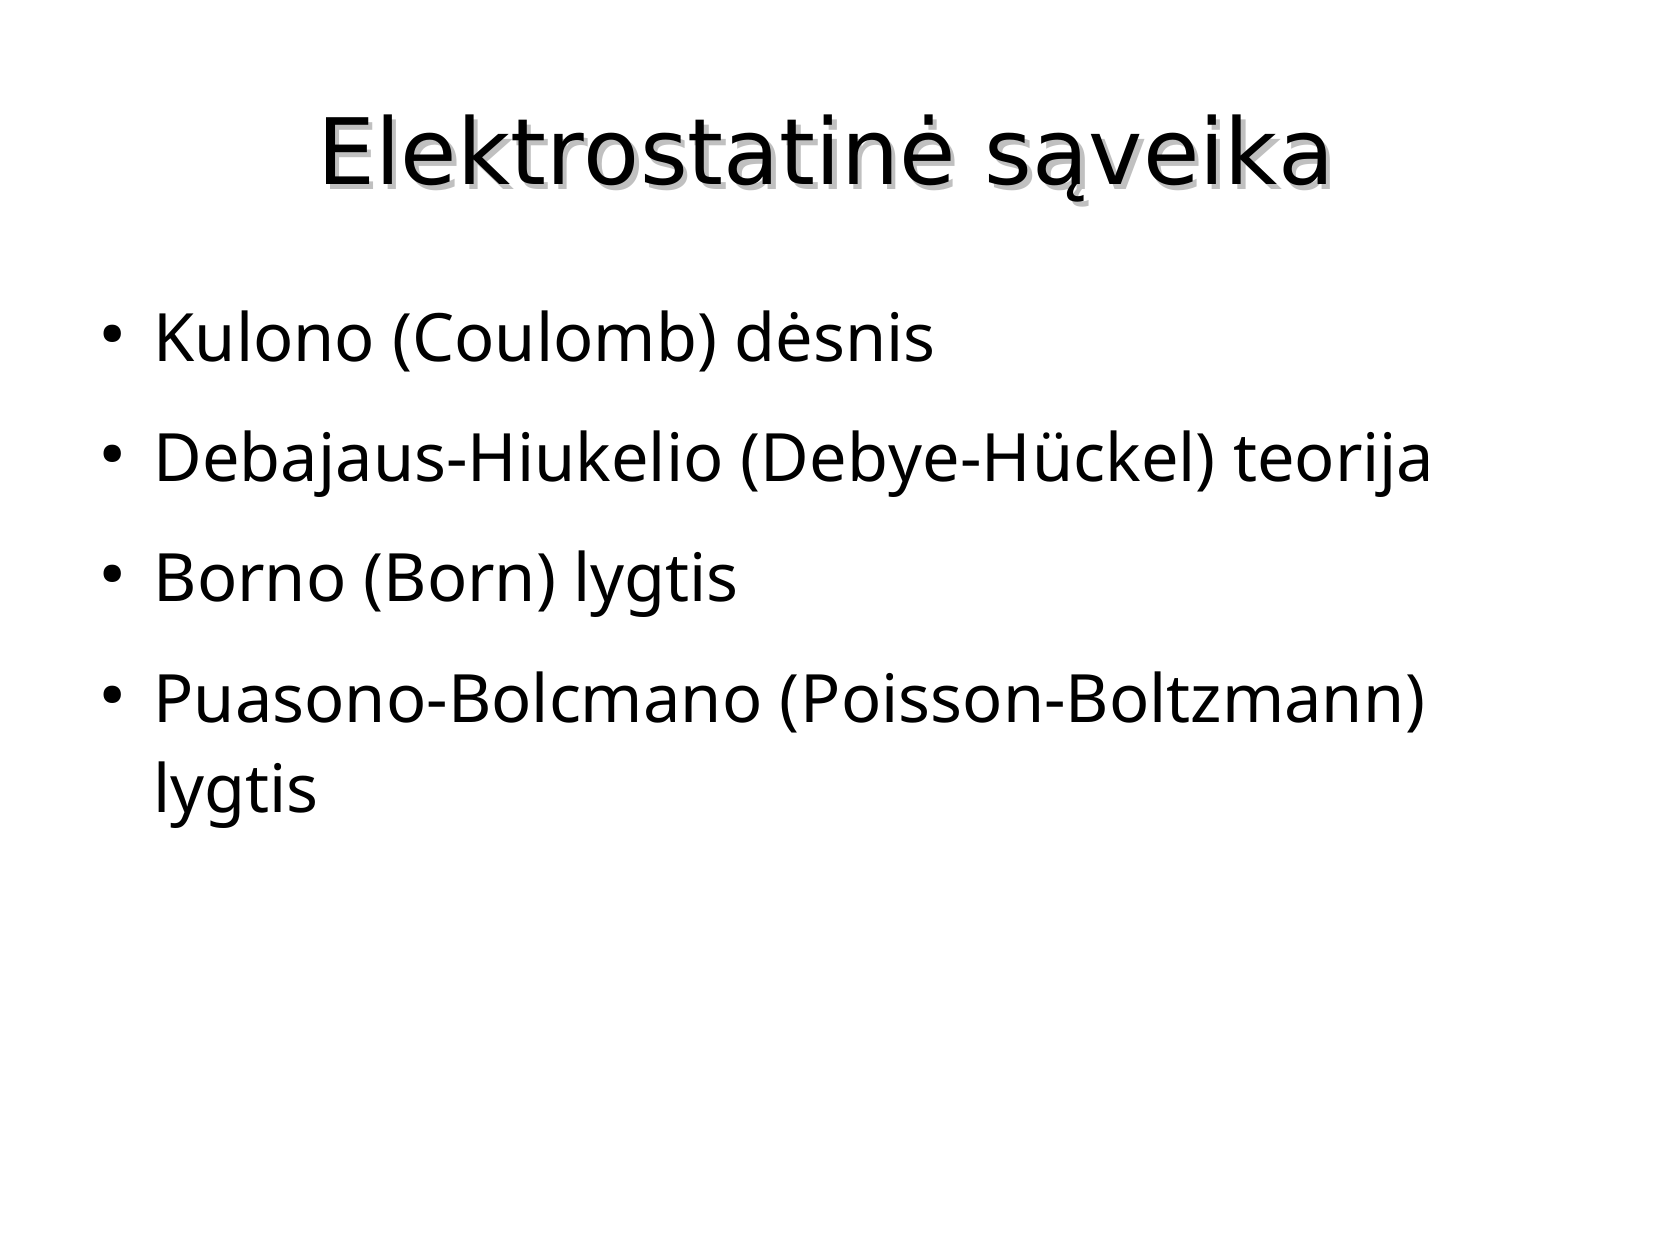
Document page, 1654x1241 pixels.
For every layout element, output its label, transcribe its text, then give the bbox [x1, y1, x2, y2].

title Elektrostatinė sąveika [82, 49, 1571, 257]
list Kulono (Coulomb) dėsnis Debajaus-Hiukelio (Debye-Hückel) teorija Borno (Born) lygtis Puasono-Bolcmano (Poisson-Boltzmann) lygtis [82, 290, 1571, 1094]
